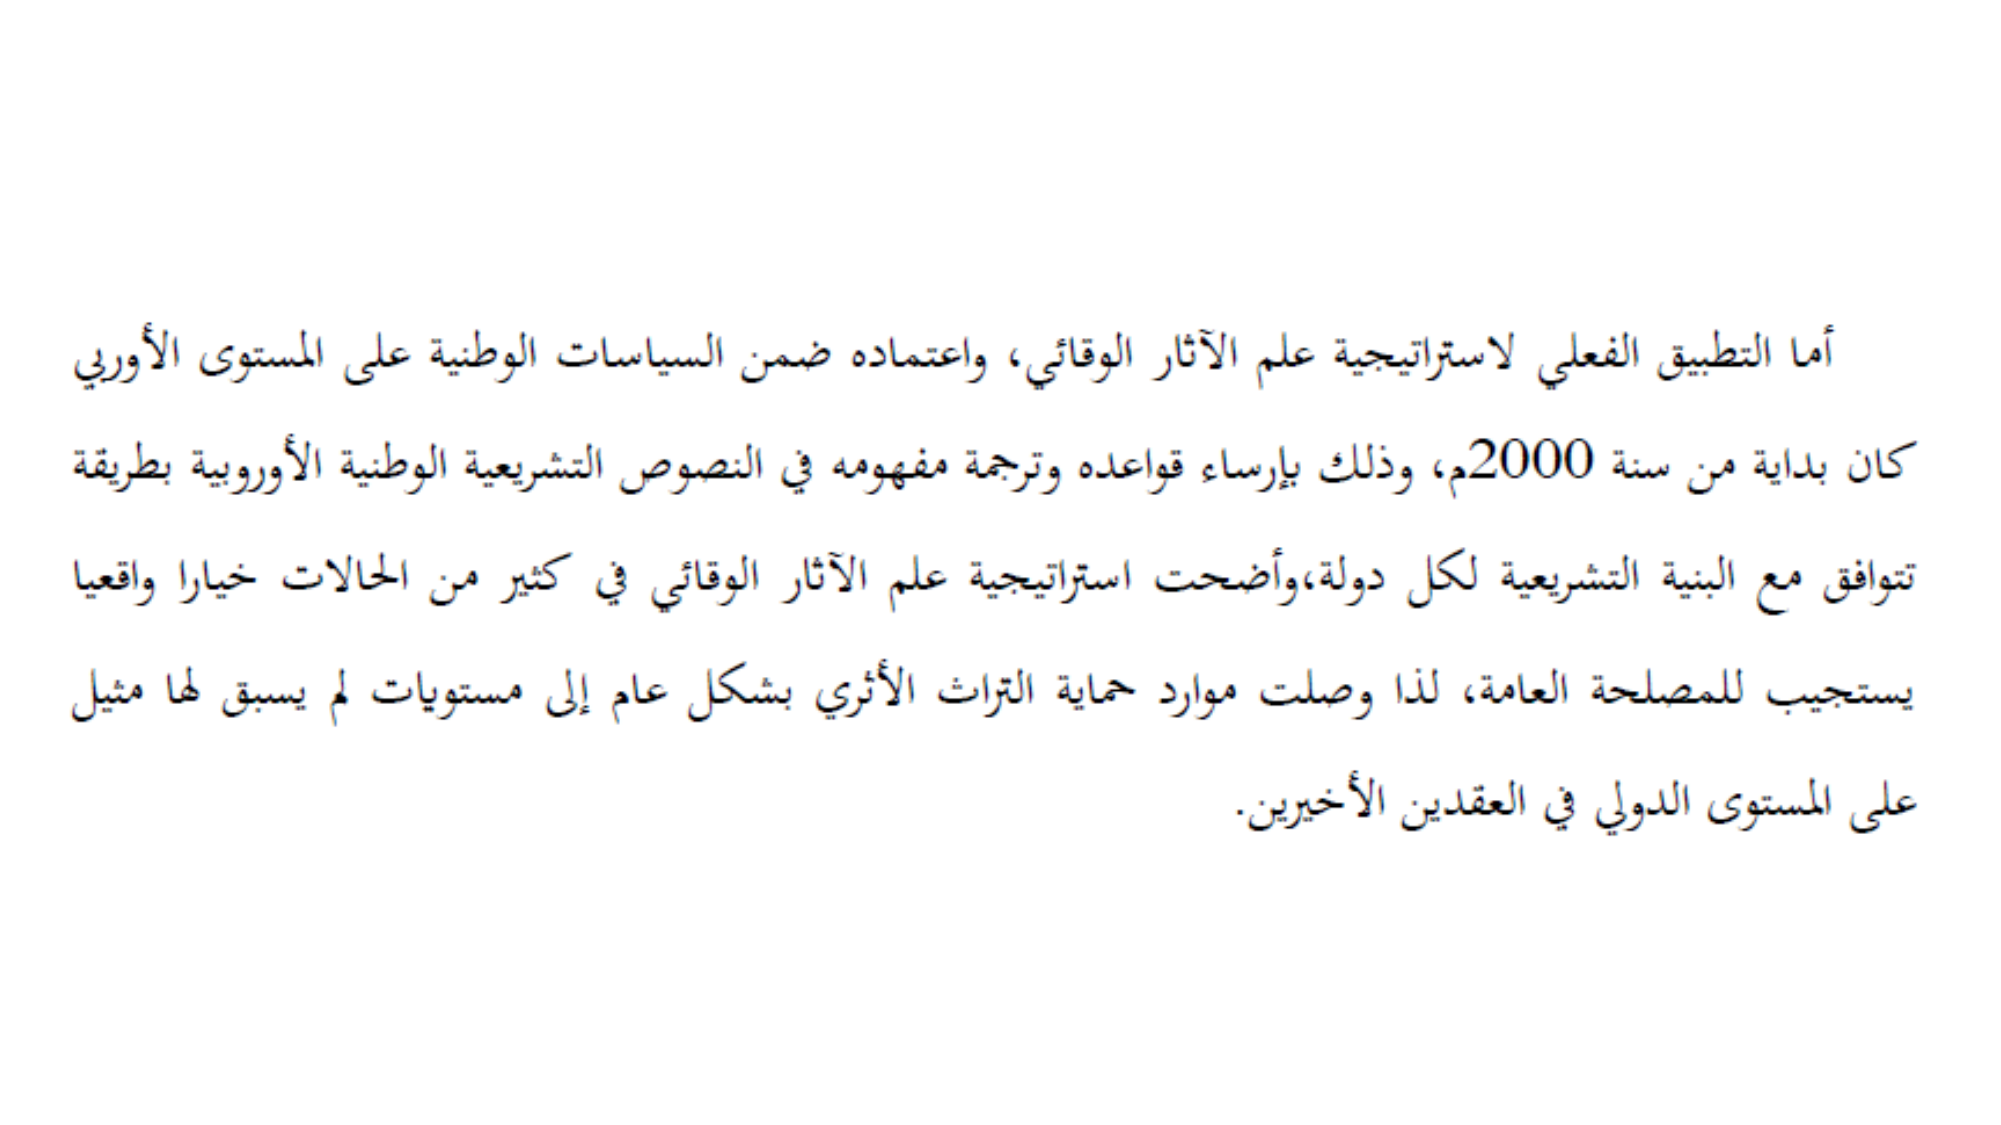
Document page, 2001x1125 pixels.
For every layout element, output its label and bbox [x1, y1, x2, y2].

picture [57, 293, 1942, 876]
